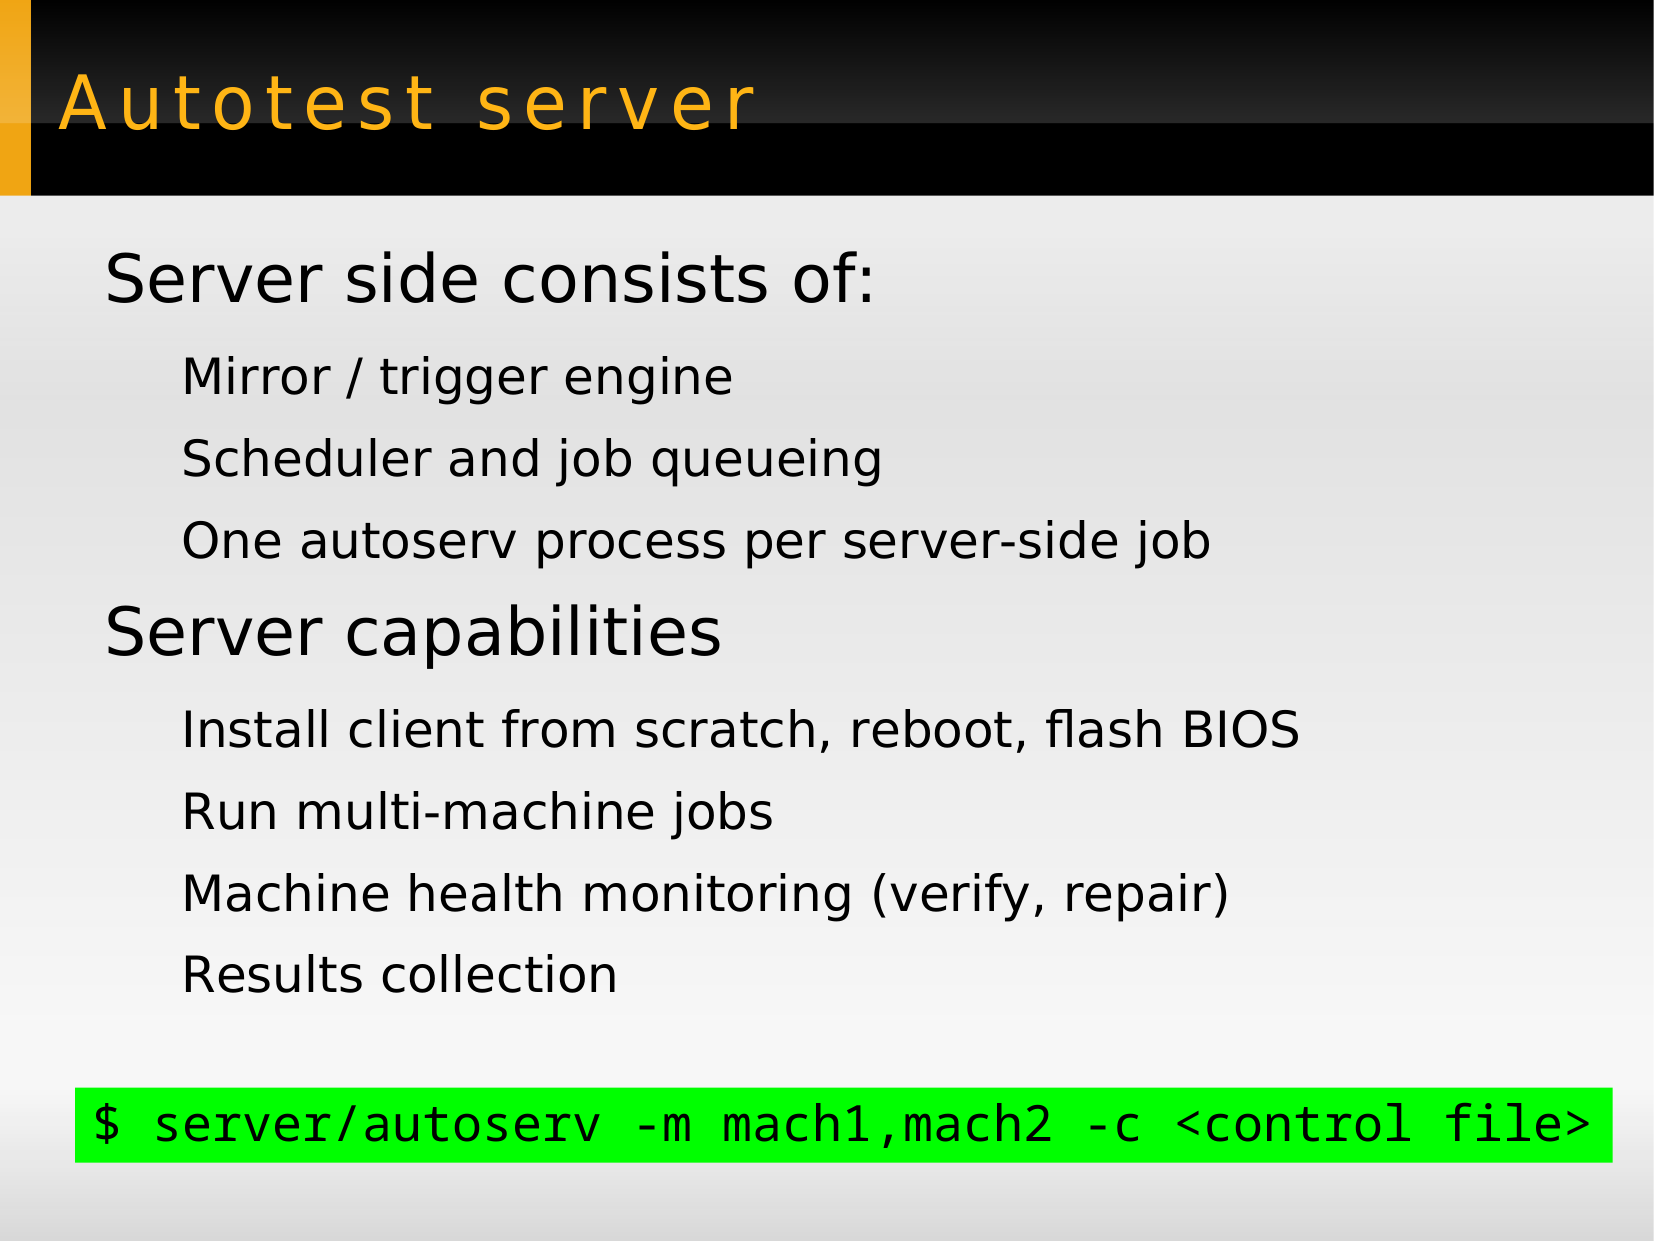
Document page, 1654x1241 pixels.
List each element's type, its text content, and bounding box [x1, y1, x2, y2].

picture [0, 0, 1654, 1241]
list $ server/autoserv -m mach1,mach2 -c <control file> [75, 1087, 1613, 1163]
list Server side consists of: Mirror / trigger engine Scheduler and job queueing One autoserv process per server-side job Server capabilities Install client from scratch, reboot, flash BIOS Run multi-machine jobs Machine health monitoring (verify, repair) Results collection [86, 240, 1576, 1087]
title Autotest server [59, 29, 1270, 178]
